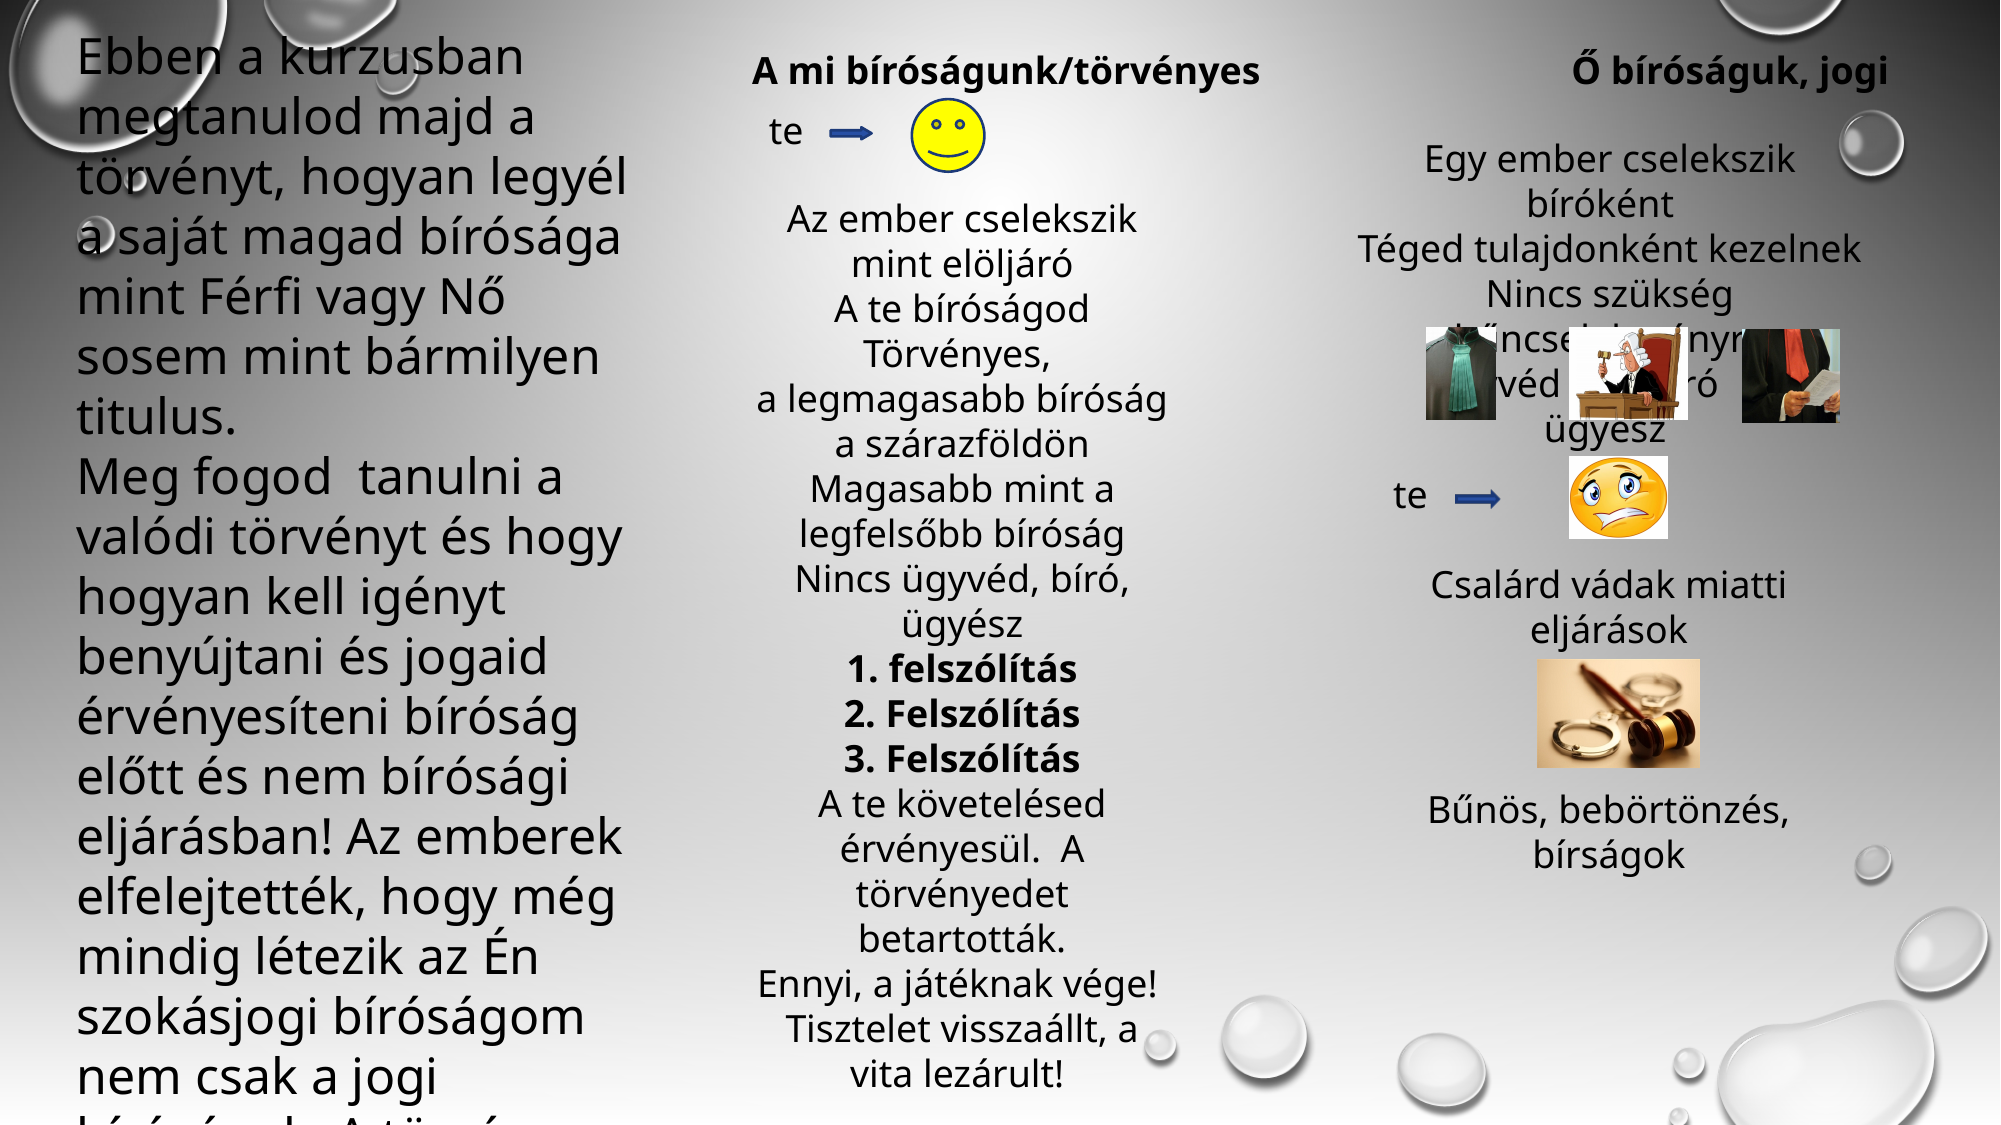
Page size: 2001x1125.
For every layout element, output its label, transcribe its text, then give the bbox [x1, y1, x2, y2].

text_box te Csalárd vádak miatti eljárások Bűnös, bebörtönzés, bírságok [1378, 464, 1840, 929]
text_box Az ember cselekszik mint elöljáró A te bíróságod Törvényes, a legmagasabb bíróság a szárazföldön Magasabb mint a legfelsőbb bíróság Nincs ügyvéd, bíró, ügyész 1. felszólítás 2. Felszólítás 3. Felszólítás A te követelésed érvényesül. A törvényedet betartották. Ennyi, a játéknak vége! Tisztelet visszaállt, a vita lezárult! [737, 187, 1188, 1103]
text_box A mi bíróságunk/törvényes Ő bíróságuk, jogi [737, 39, 1939, 100]
text_box Egy ember cselekszik bíróként Téged tulajdonként kezelnek Nincs szükség bűncselekményre ügyvéd bíró ügyész [1337, 127, 1883, 458]
text_box Ebben a kurzusban megtanulod majd a törvényt, hogyan legyél a saját magad bírósága mint Férfi vagy Nő sosem mint bármilyen titulus. Meg fogod tanulni a valódi törvényt és hogy hogyan kell igényt benyújtani és jogaid érvényesíteni bíróság előtt és nem bírósági eljárásban! Az emberek elfelejtették, hogy még mindig létezik az Én szokásjogi bíróságom nem csak a jogi bíróságok. A törvény felette áll minden jognak! [61, 17, 676, 1125]
picture [0, 0, 2000, 1125]
text_box [830, 127, 872, 140]
text_box [911, 99, 985, 172]
text_box te [753, 99, 855, 160]
